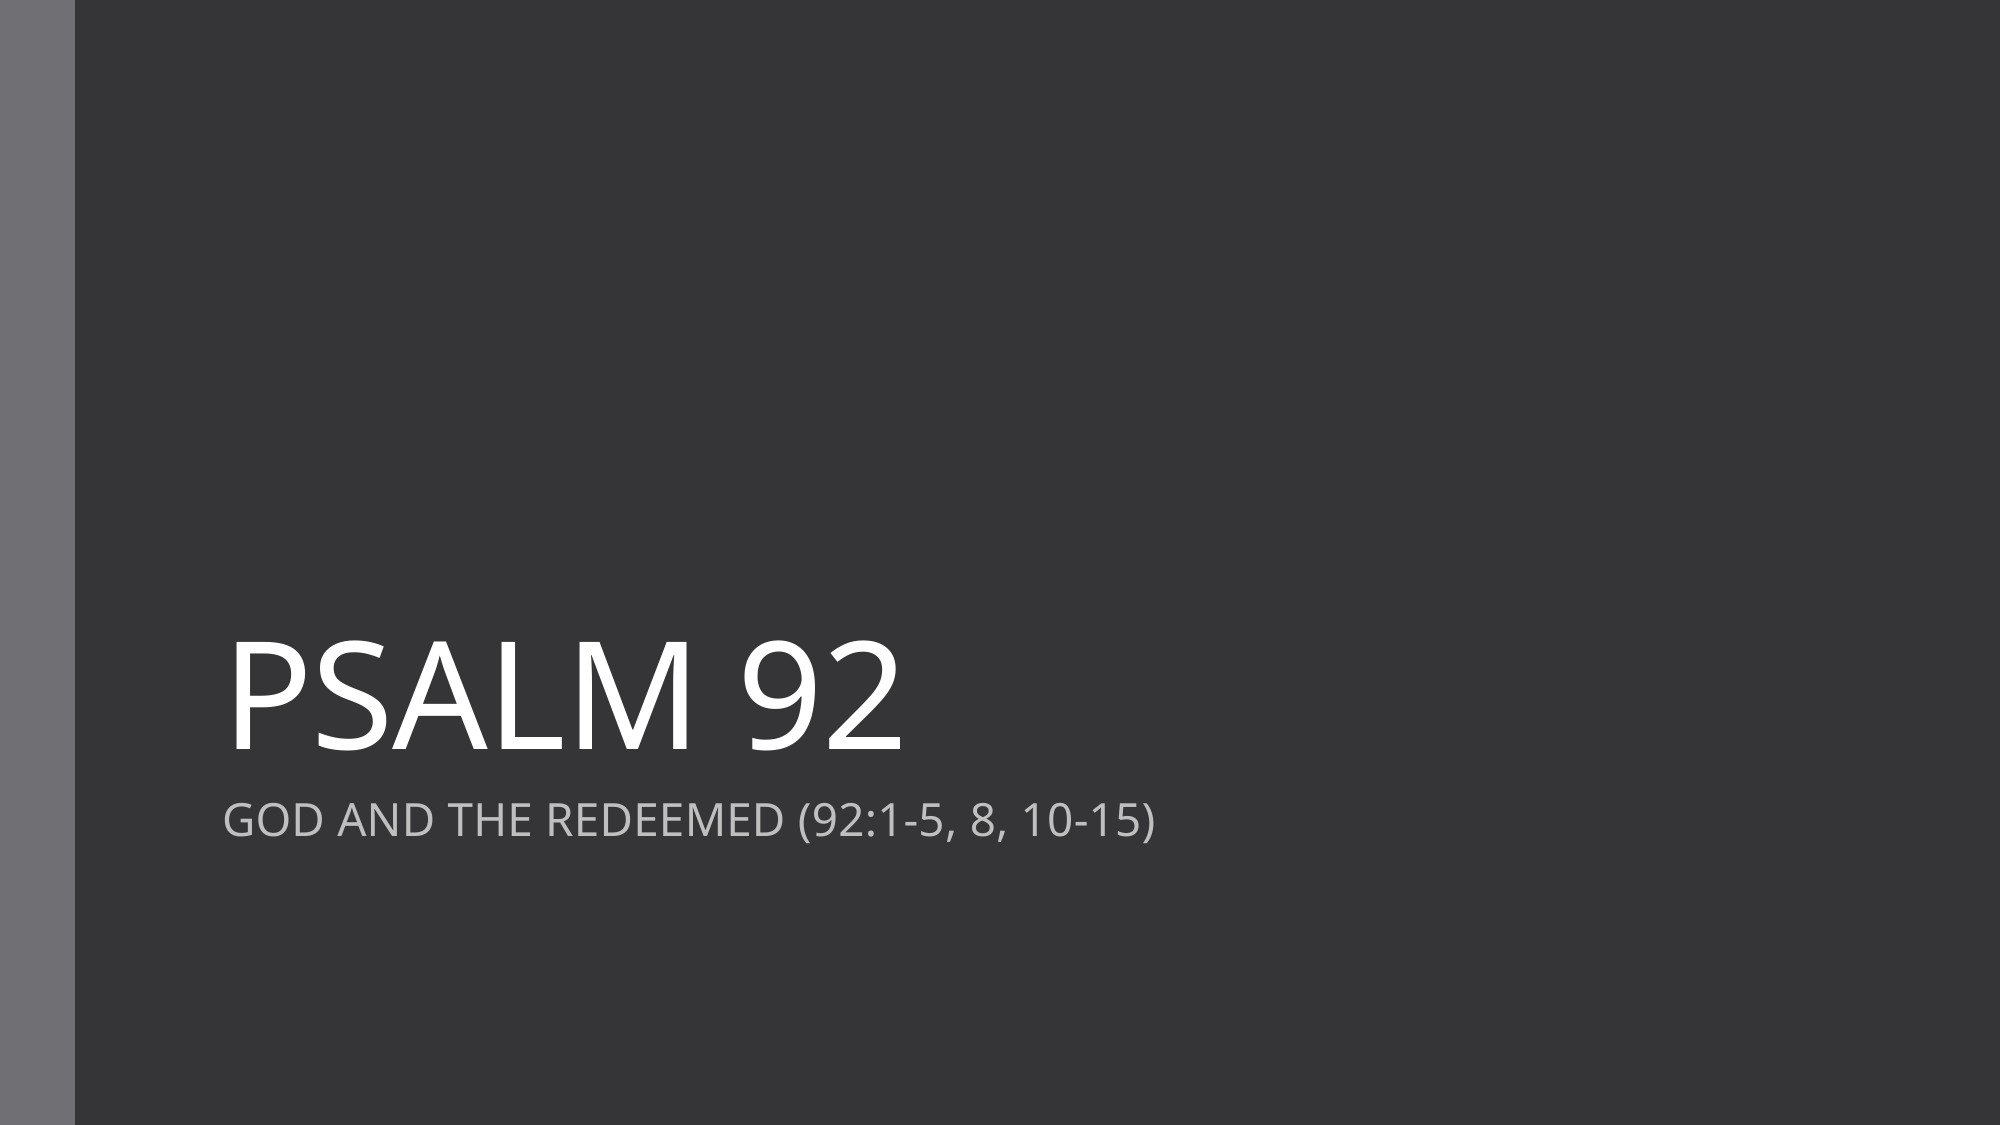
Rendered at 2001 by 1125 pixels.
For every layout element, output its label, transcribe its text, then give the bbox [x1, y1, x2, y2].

subtitle GOD AND THE REDEEMED (92:1-5, 8, 10-15) [206, 787, 1752, 1066]
title PSALM 92 [206, 124, 1752, 787]
